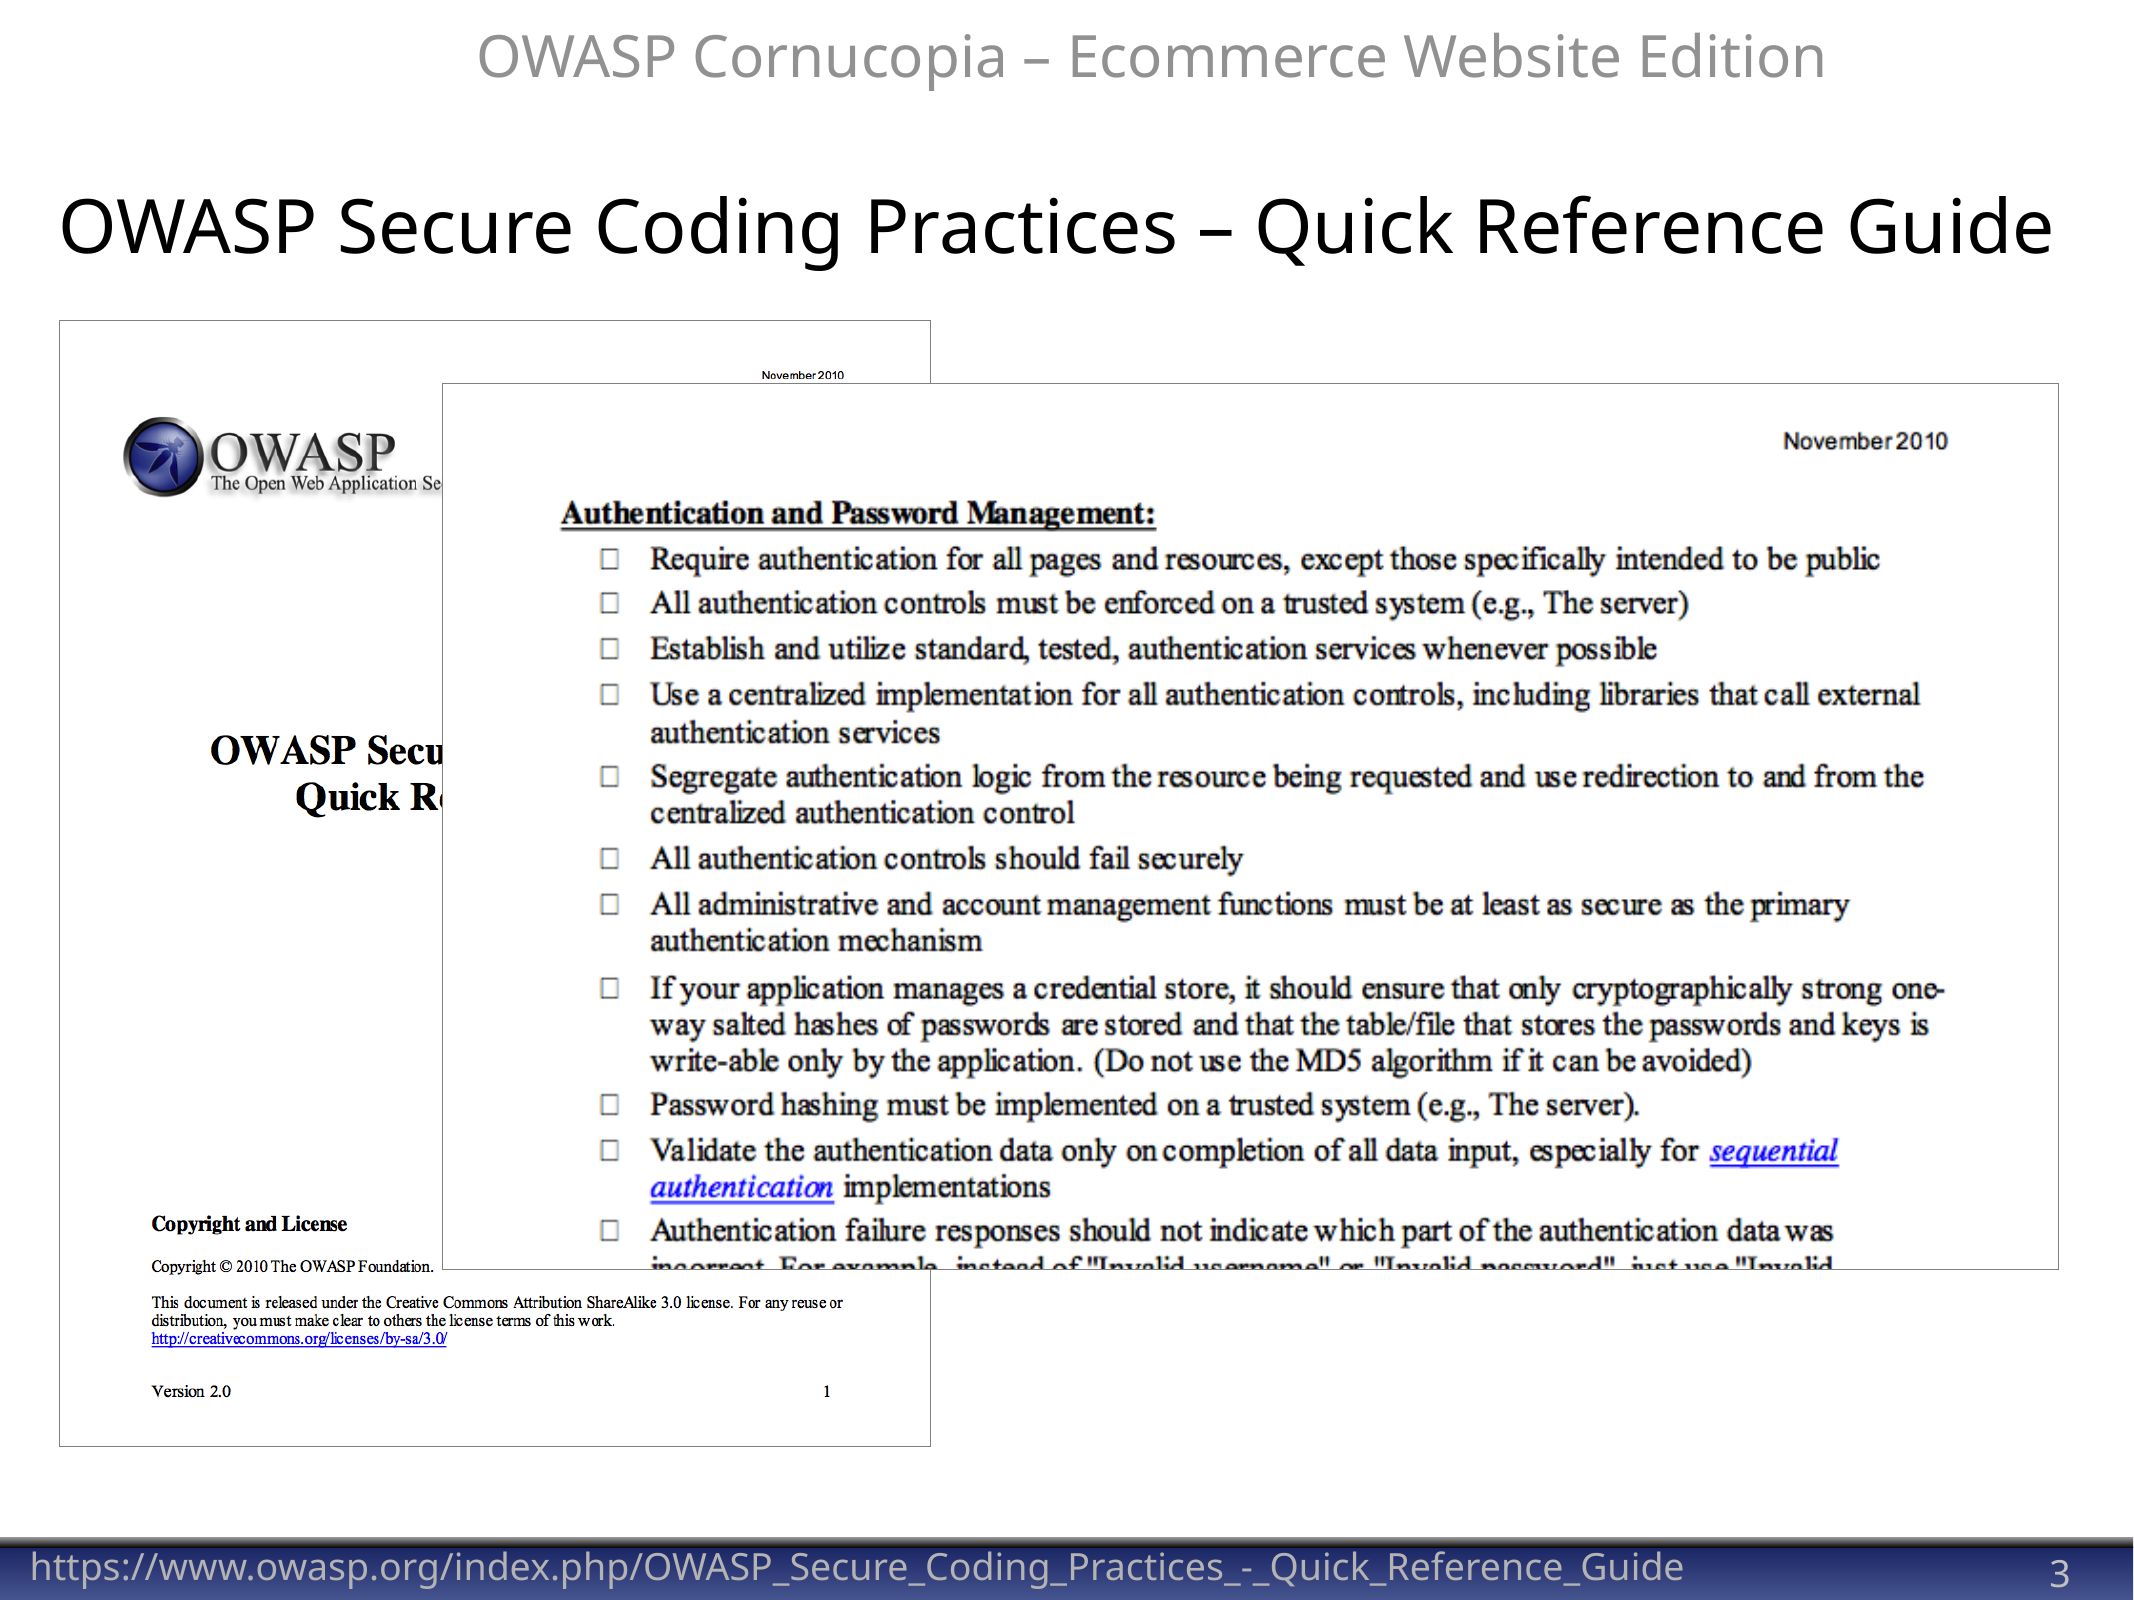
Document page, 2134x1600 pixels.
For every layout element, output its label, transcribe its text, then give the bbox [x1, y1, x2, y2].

title OWASP Secure Coding Practices – Quick Reference Guide [58, 124, 2126, 325]
list https://www.owasp.org/index.php/OWASP_Secure_Coding_Practices_-_Quick_Reference_Guide [29, 1540, 2038, 1600]
picture [59, 320, 2059, 1447]
